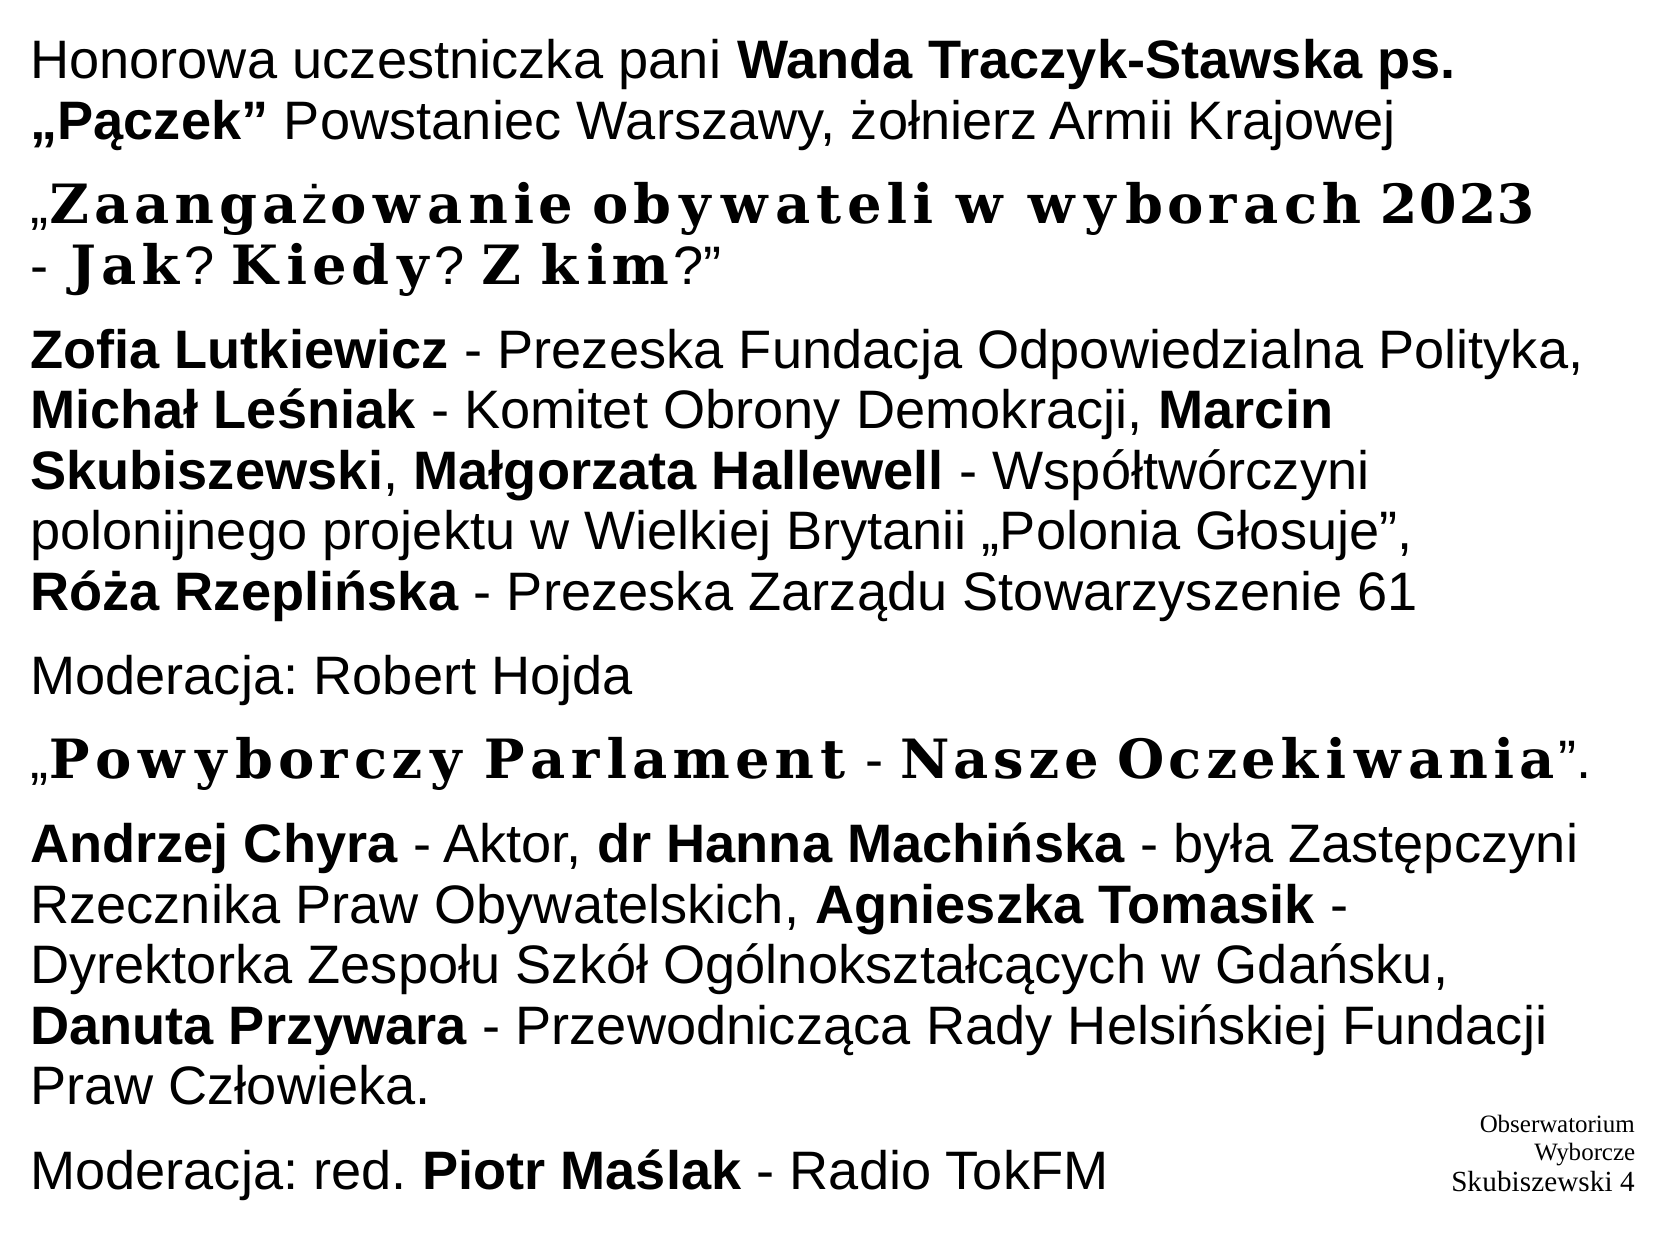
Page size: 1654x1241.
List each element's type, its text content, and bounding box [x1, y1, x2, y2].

list Honorowa uczestniczka pani Wanda Traczyk-Stawska ps. „Pączek” Powstaniec Warszawy, żołnierz Armii Krajowej „𝐙𝐚𝐚𝐧𝐠𝐚ż𝐨𝐰𝐚𝐧𝐢𝐞 𝐨𝐛𝐲𝐰𝐚𝐭𝐞𝐥𝐢 𝐰 𝐰𝐲𝐛𝐨𝐫𝐚𝐜𝐡 𝟐𝟎𝟐𝟑 - 𝐉𝐚𝐤? 𝐊𝐢𝐞𝐝𝐲? 𝐙 𝐤𝐢𝐦?” Zofia Lutkiewicz - Prezeska Fundacja Odpowiedzialna Polityka, Michał Leśniak - Komitet Obrony Demokracji, Marcin Skubiszewski, Małgorzata Hallewell - Współtwórczyni polonijnego projektu w Wielkiej Brytanii „Polonia Głosuje”, Róża Rzeplińska - Prezeska Zarządu Stowarzyszenie 61 Moderacja: Robert Hojda „𝐏𝐨𝐰𝐲𝐛𝐨𝐫𝐜𝐳𝐲 𝐏𝐚𝐫𝐥𝐚𝐦𝐞𝐧𝐭 - 𝐍𝐚𝐬𝐳𝐞 𝐎𝐜𝐳𝐞𝐤𝐢𝐰𝐚𝐧𝐢𝐚”. Andrzej Chyra - Aktor, dr Hanna Machińska - była Zastępczyni Rzecznika Praw Obywatelskich, Agnieszka Tomasik - Dyrektorka Zespołu Szkół Ogólnokształcących w Gdańsku, Danuta Przywara - Przewodnicząca Rady Helsińskiej Fundacji Praw Człowieka. Moderacja: red. Piotr Maślak - Radio TokFM [30, 30, 1621, 1216]
